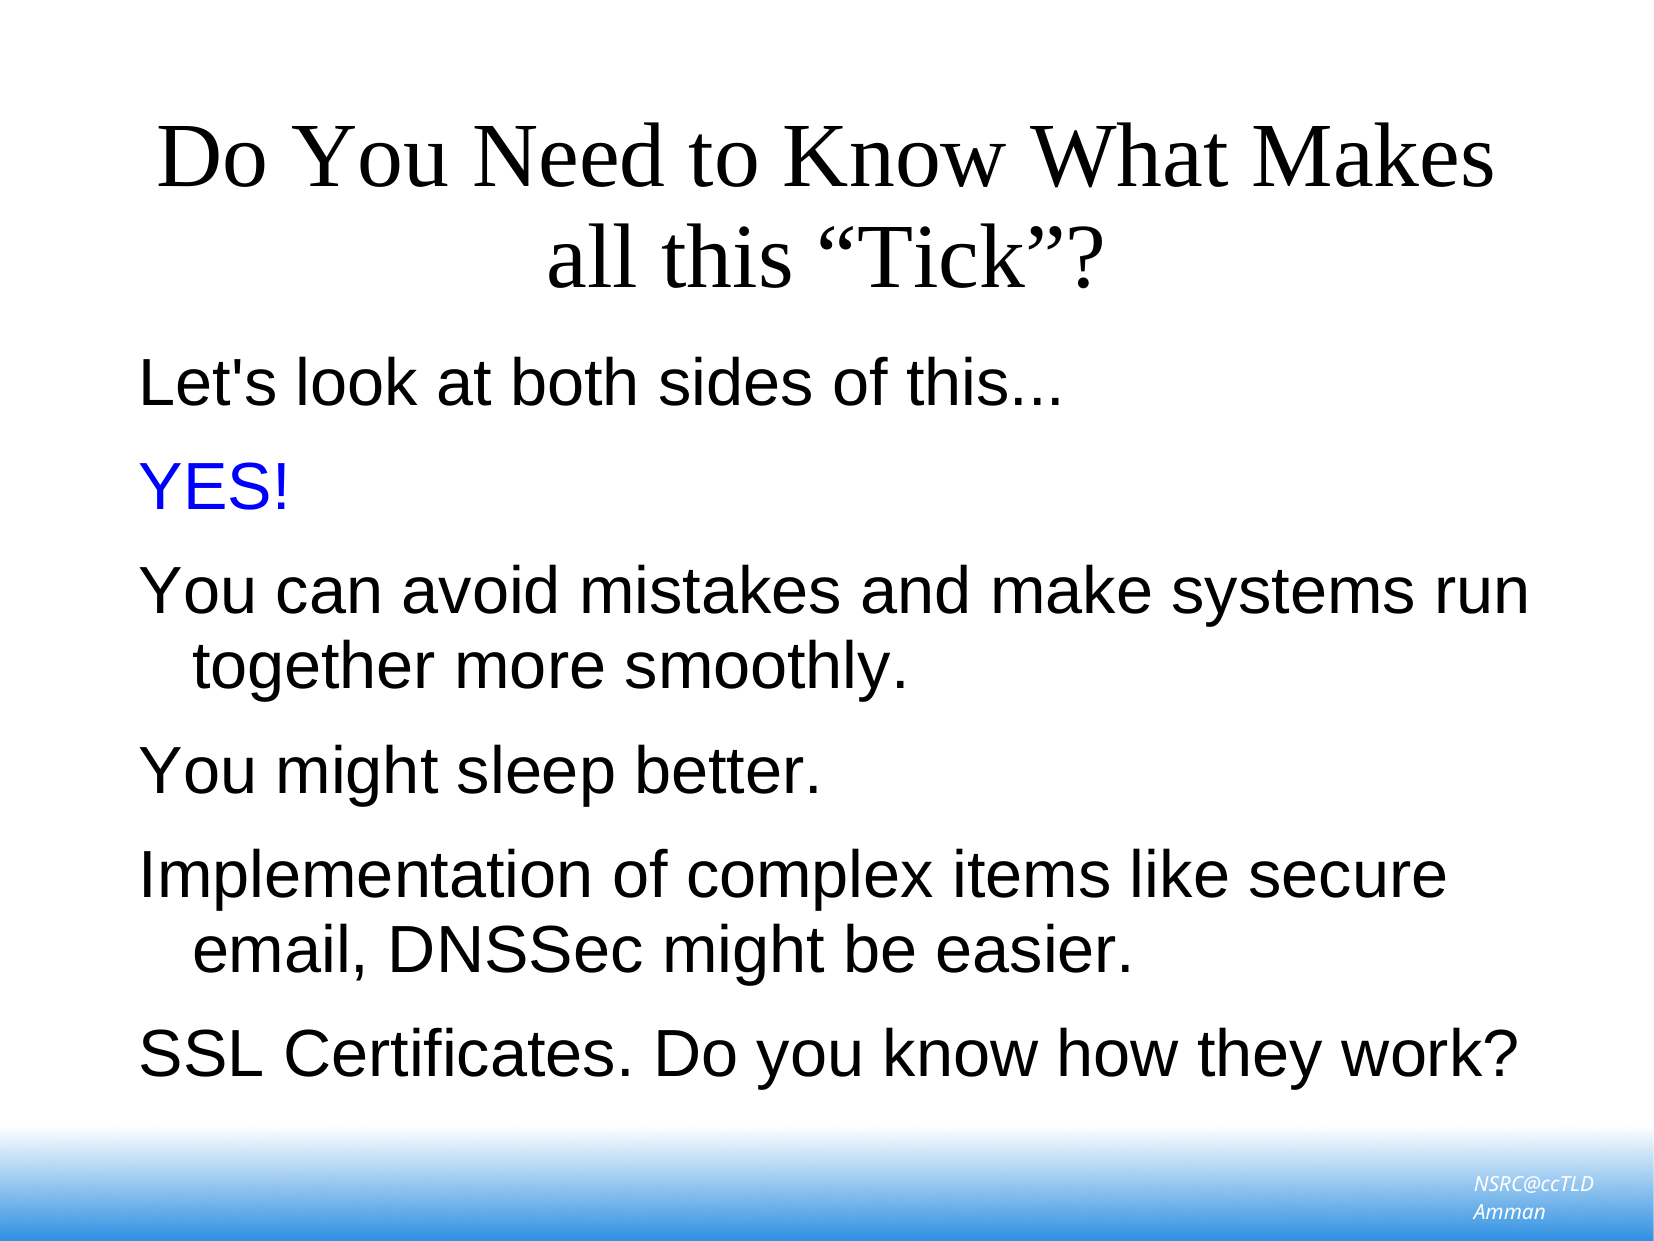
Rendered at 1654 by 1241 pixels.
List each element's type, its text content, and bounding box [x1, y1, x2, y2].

list Let's look at both sides of this... YES! You can avoid mistakes and make systems run together more smoothly. You might sleep better. Implementation of complex items like secure email, DNSSec might be easier. SSL Certificates. Do you know how they work? [121, 344, 1613, 1127]
title Do You Need to Know What Makes all this “Tick”? [121, 102, 1534, 310]
picture [0, 1124, 1654, 1241]
